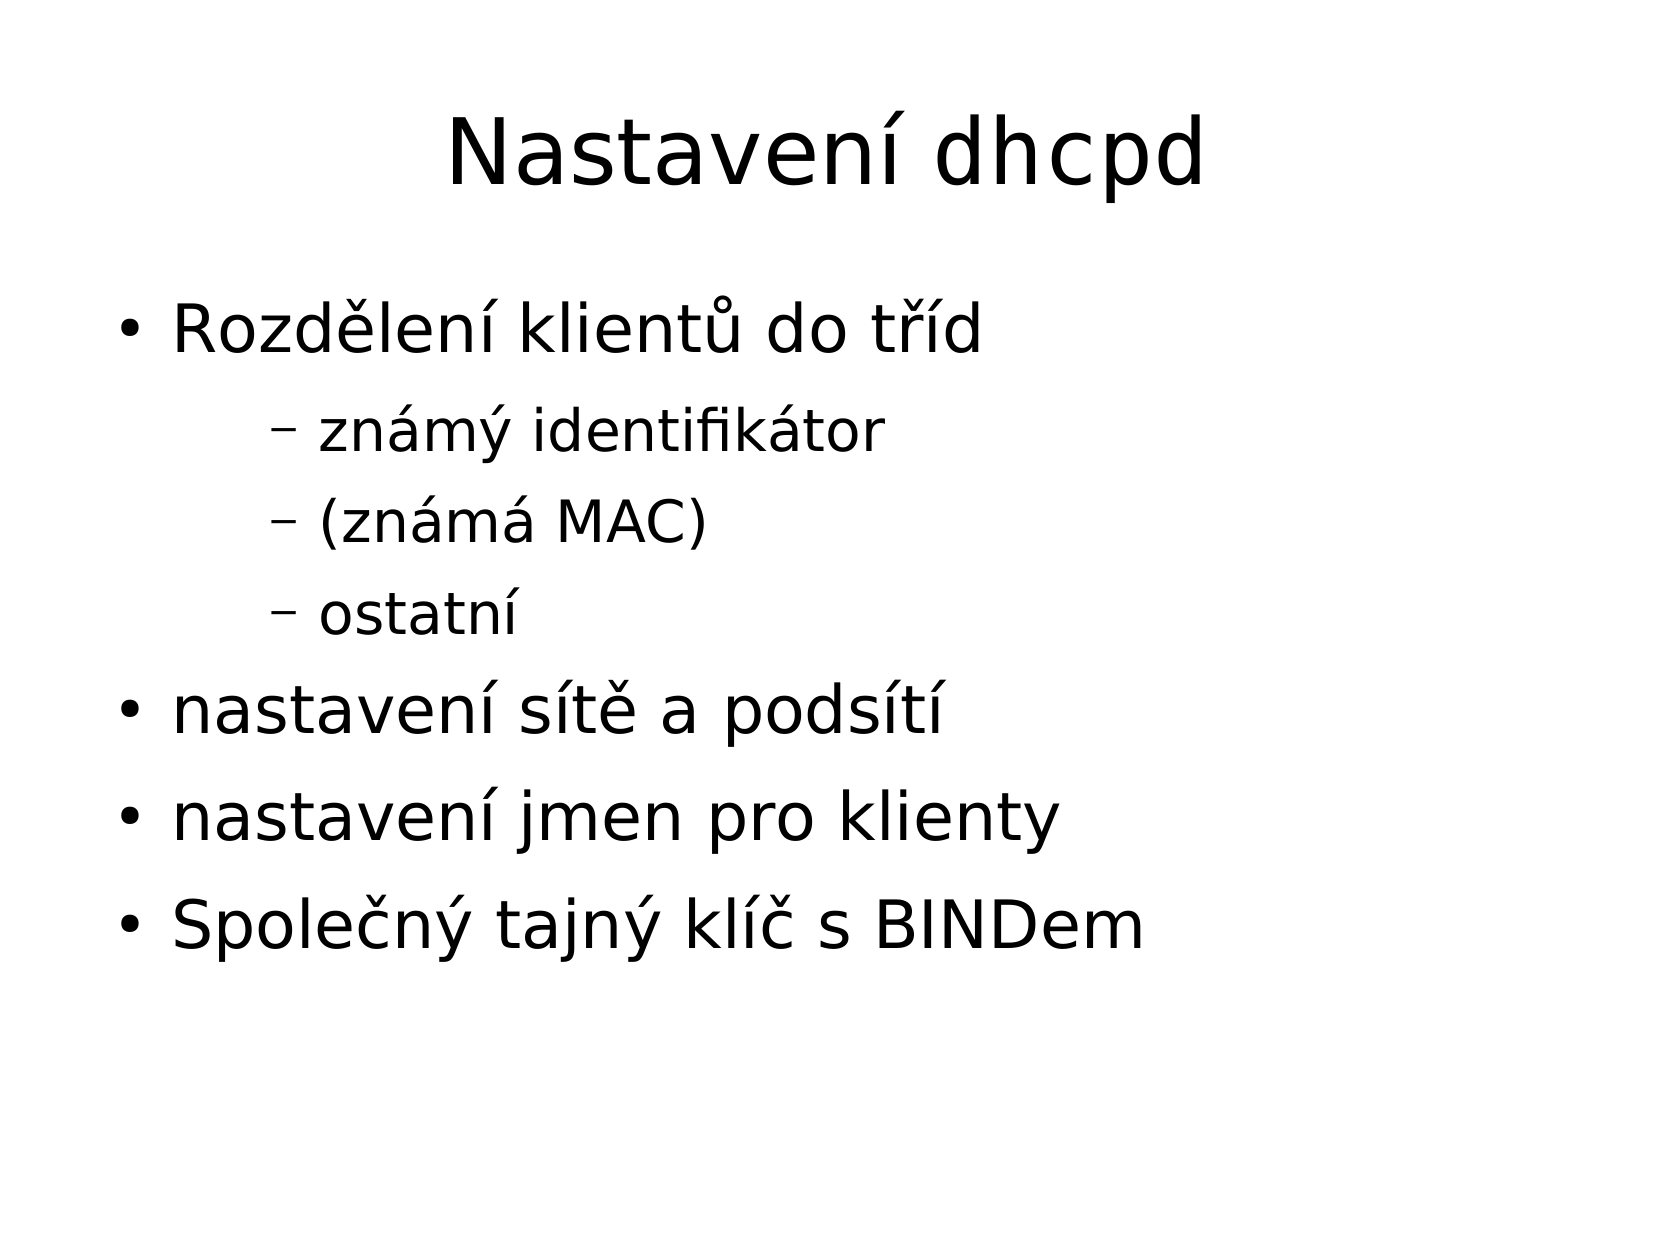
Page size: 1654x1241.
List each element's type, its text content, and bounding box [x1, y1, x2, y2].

list Rozdělení klientů do tříd známý identifikátor (známá MAC) ostatní nastavení sítě a podsítí nastavení jmen pro klienty Společný tajný klíč s BINDem [82, 290, 1571, 1109]
title Nastavení dhcpd [82, 49, 1571, 257]
